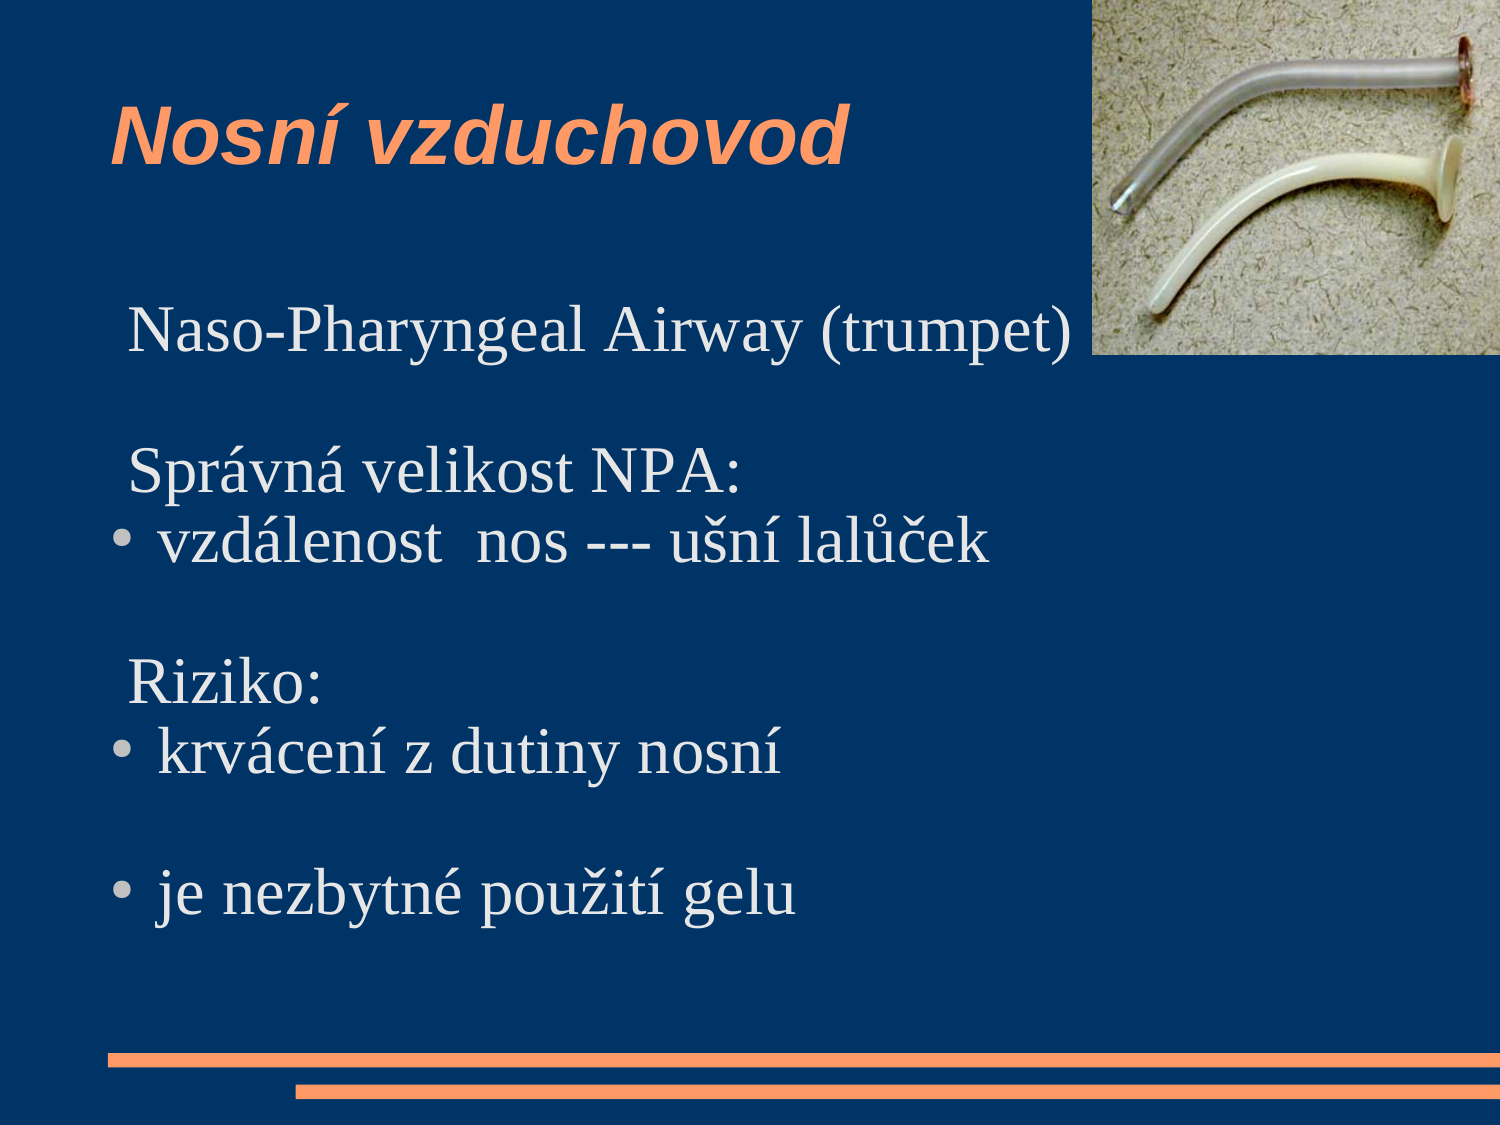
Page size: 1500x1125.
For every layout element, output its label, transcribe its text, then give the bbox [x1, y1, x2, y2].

list Naso-Pharyngeal Airway (trumpet) Správná velikost NPA: vzdálenost nos --- ušní lalůček Riziko: krvácení z dutiny nosní je nezbytné použití gelu [110, 292, 1416, 1013]
title Nosní vzduchovod [110, 42, 1092, 230]
picture [1092, 0, 1500, 355]
